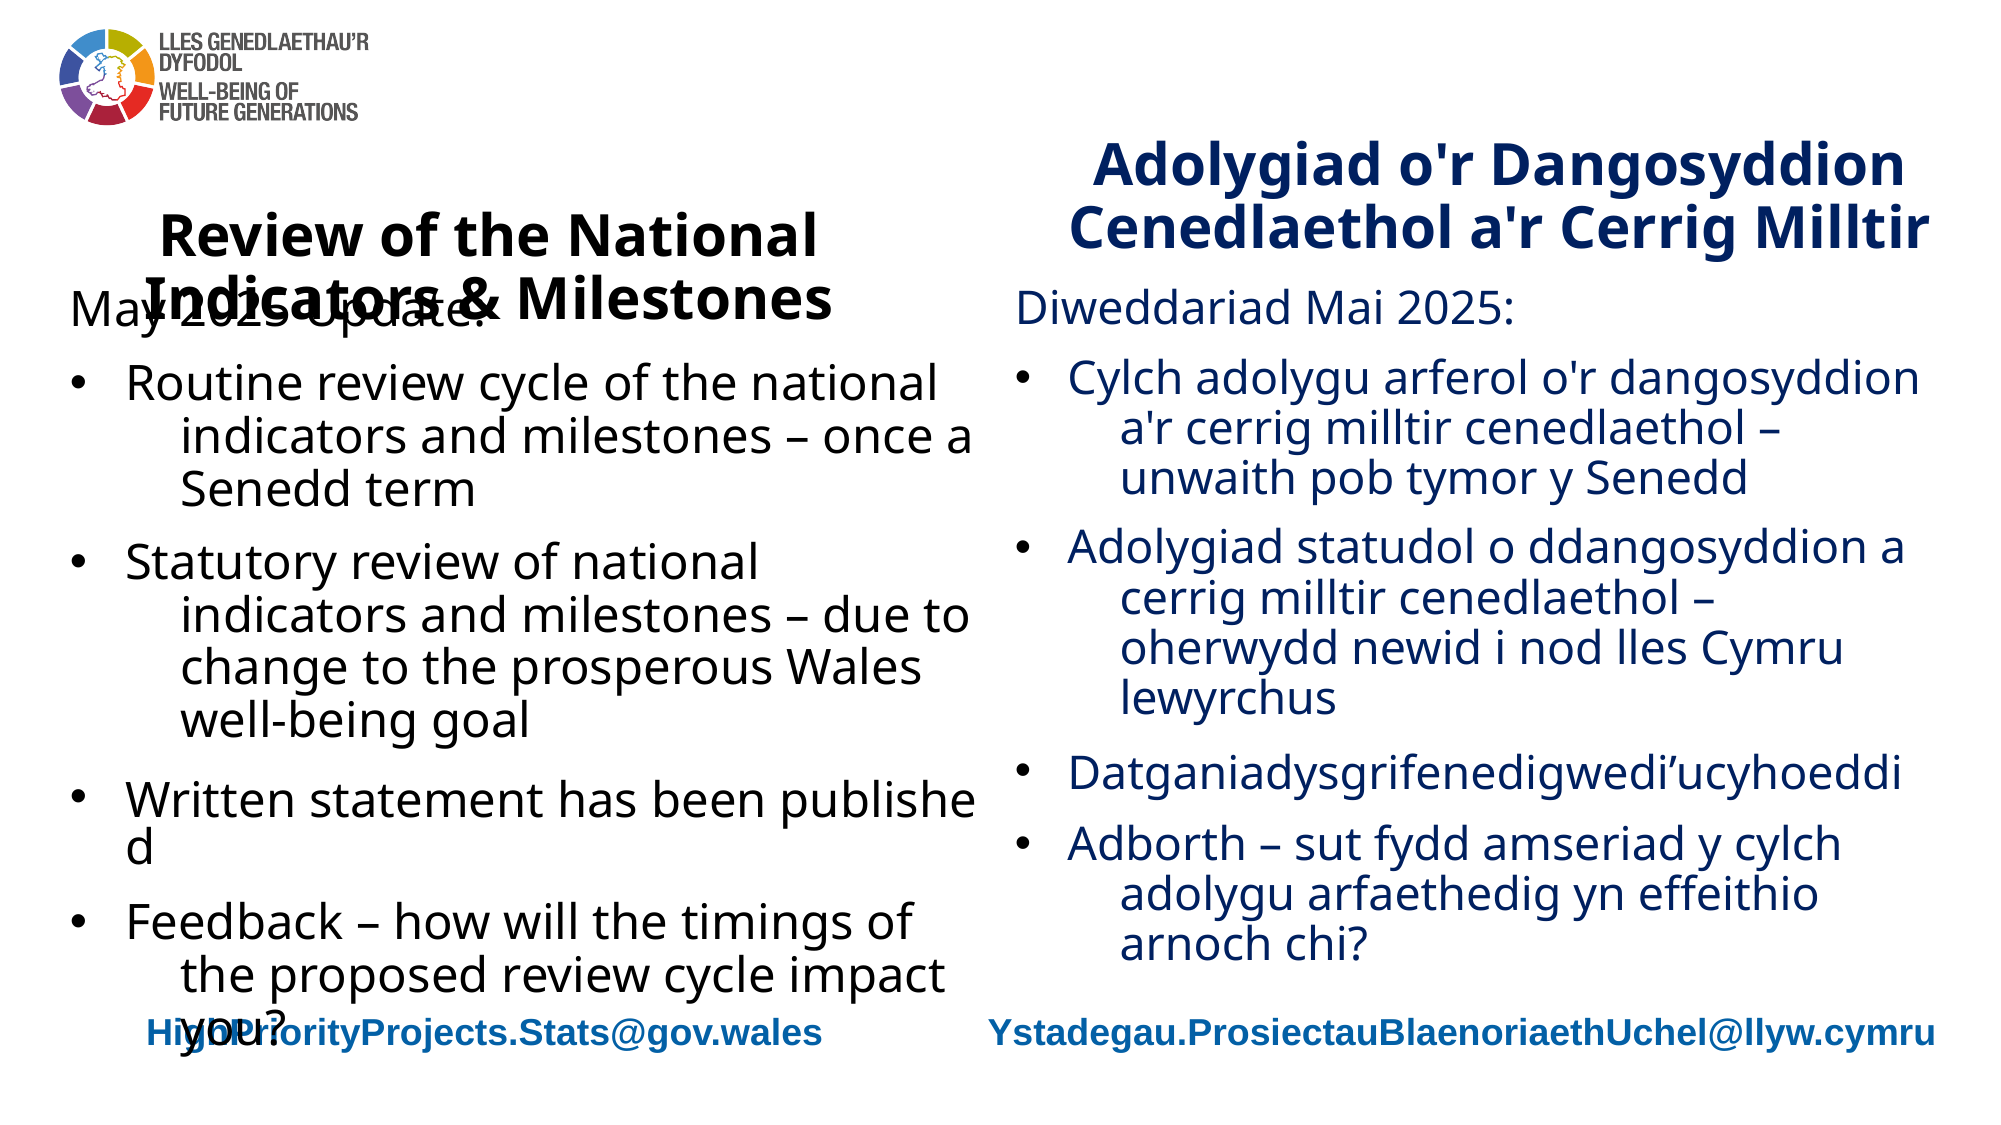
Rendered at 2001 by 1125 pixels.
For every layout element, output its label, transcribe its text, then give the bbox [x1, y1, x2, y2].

text_box Adolygiad o'r Dangosyddion Cenedlaethol a'r Cerrig Milltir [999, 127, 2000, 271]
subtitle May 2025 Update: Routine review cycle of the national indicators and milestones – once a Senedd term Statutory review of national indicators and milestones – due to change to the prosperous Wales well-being goal Written statement has been published Feedback – how will the timings of the proposed review cycle impact you? [54, 277, 1000, 1018]
text_box Ystadegau.ProsiectauBlaenoriaethUchel@llyw.cymru [1106, 1000, 1973, 1062]
picture [59, 29, 369, 126]
text_box HighPriorityProjects.Stats@gov.wales [131, 1000, 1106, 1062]
title Review of the National Indicators & Milestones [16, 198, 962, 278]
text_box Diweddariad Mai 2025: Cylch adolygu arferol o'r dangosyddion a'r cerrig milltir cenedlaethol – unwaith pob tymor y Senedd Adolygiad statudol o ddangosyddion a cerrig milltir cenedlaethol – oherwydd newid i nod lles Cymru lewyrchus Datganiad ysgrifenedig wedi’u cyhoeddi Adborth – sut fydd amseriad y cylch adolygu arfaethedig yn effeithio arnoch chi? [1000, 277, 1946, 1018]
